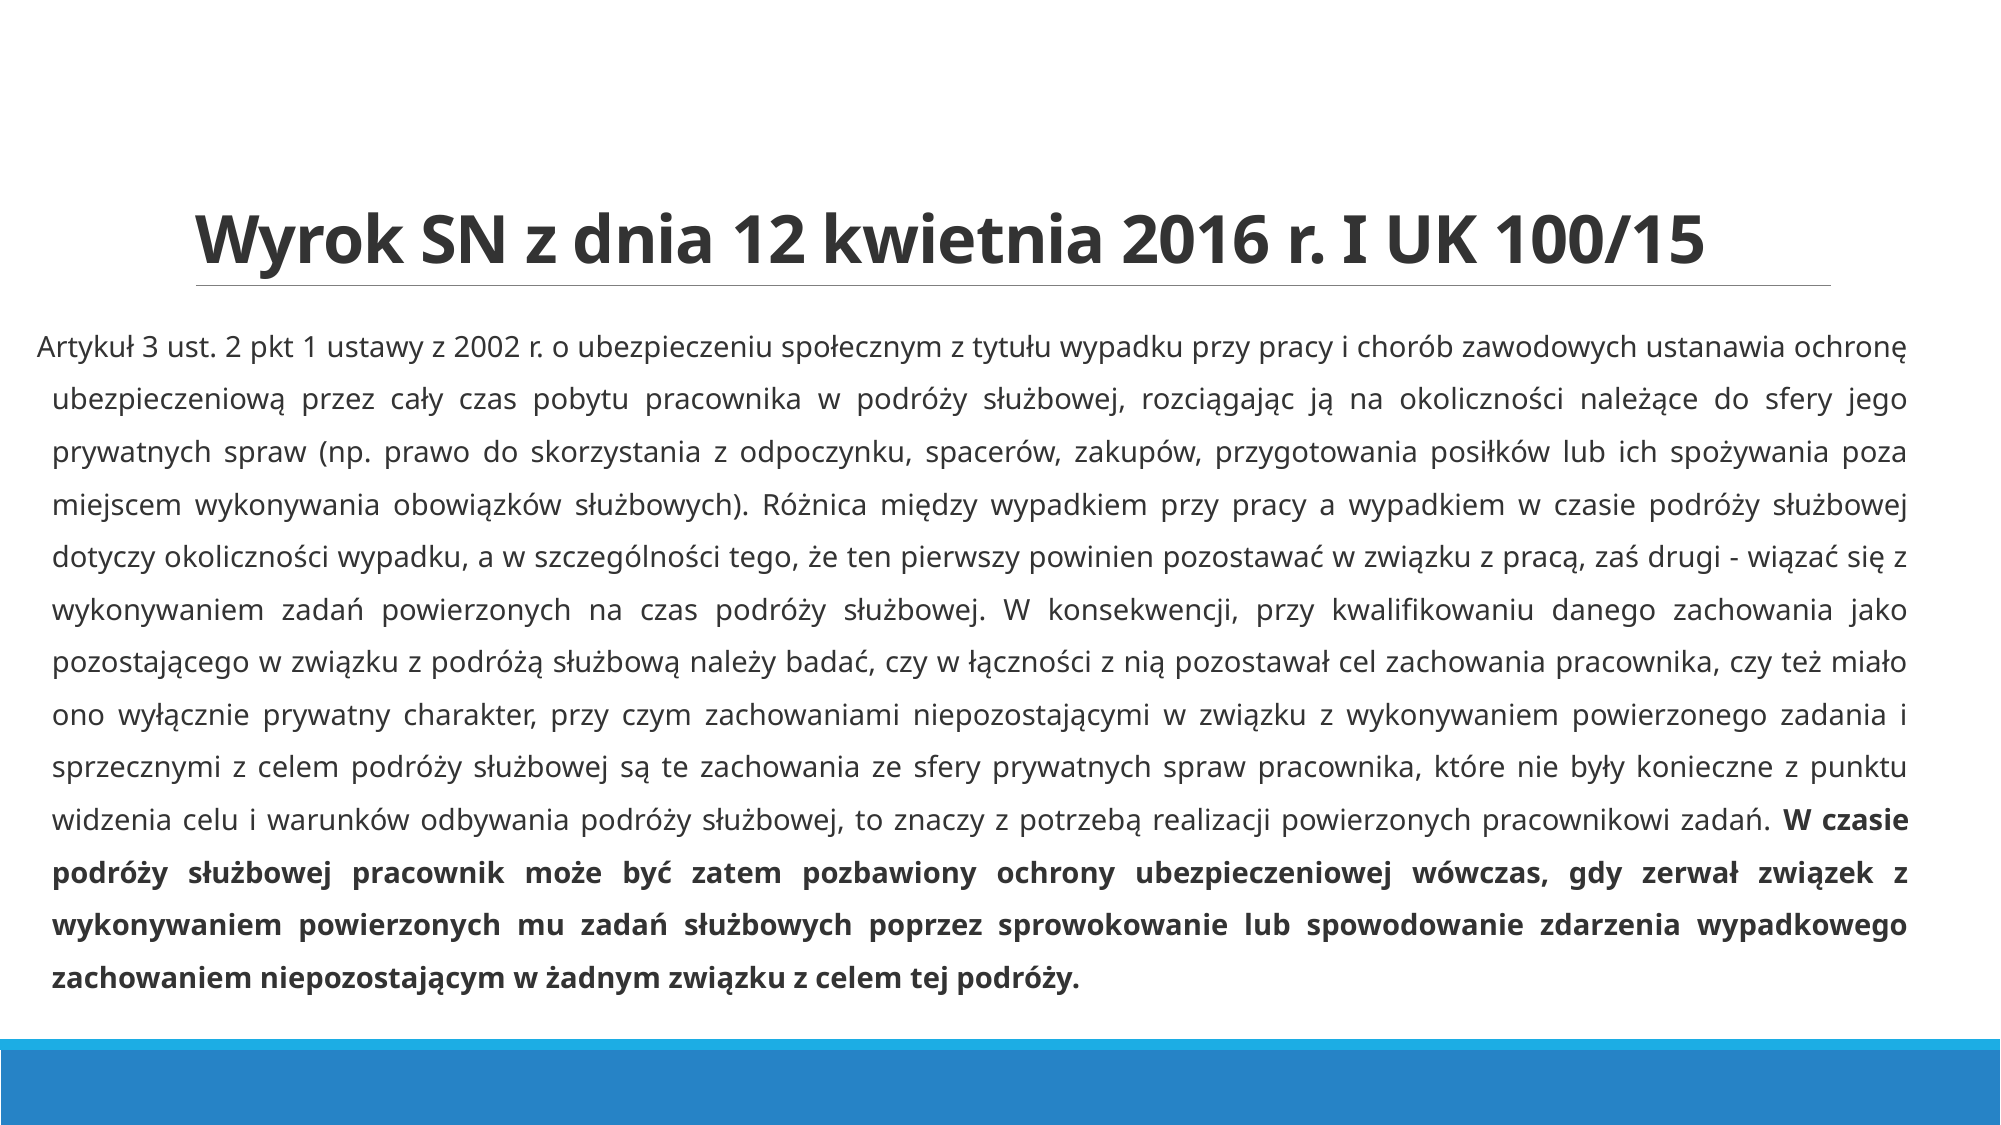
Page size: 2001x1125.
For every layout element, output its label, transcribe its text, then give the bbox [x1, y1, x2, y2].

title Wyrok SN z dnia 12 kwietnia 2016 r. I UK 100/15 [180, 47, 1831, 286]
list Artykuł 3 ust. 2 pkt 1 ustawy z 2002 r. o ubezpieczeniu społecznym z tytułu wypadku przy pracy i chorób zawodowych ustanawia ochronę ubezpieczeniową przez cały czas pobytu pracownika w podróży służbowej, rozciągając ją na okoliczności należące do sfery jego prywatnych spraw (np. prawo do skorzystania z odpoczynku, spacerów, zakupów, przygotowania posiłków lub ich spożywania poza miejscem wykonywania obowiązków służbowych). Różnica między wypadkiem przy pracy a wypadkiem w czasie podróży służbowej dotyczy okoliczności wypadku, a w szczególności tego, że ten pierwszy powinien pozostawać w związku z pracą, zaś drugi - wiązać się z wykonywaniem zadań powierzonych na czas podróży służbowej. W konsekwencji, przy kwalifikowaniu danego zachowania jako pozostającego w związku z podróżą służbową należy badać, czy w łączności z nią pozostawał cel zachowania pracownika, czy też miało ono wyłącznie prywatny charakter, przy czym zachowaniami niepozostającymi w związku z wykonywaniem powierzonego zadania i sprzecznymi z celem podróży służbowej są te zachowania ze sfery prywatnych spraw pracownika, które nie były konieczne z punktu widzenia celu i warunków odbywania podróży służbowej, to znaczy z potrzebą realizacji powierzonych pracownikowi zadań. W czasie podróży służbowej pracownik może być zatem pozbawiony ochrony ubezpieczeniowej wówczas, gdy zerwał związek z wykonywaniem powierzonych mu zadań służbowych poprzez sprowokowanie lub spowodowanie zdarzenia wypadkowego zachowaniem niepozostającym w żadnym związku z celem tej podróży. [21, 302, 1910, 1051]
